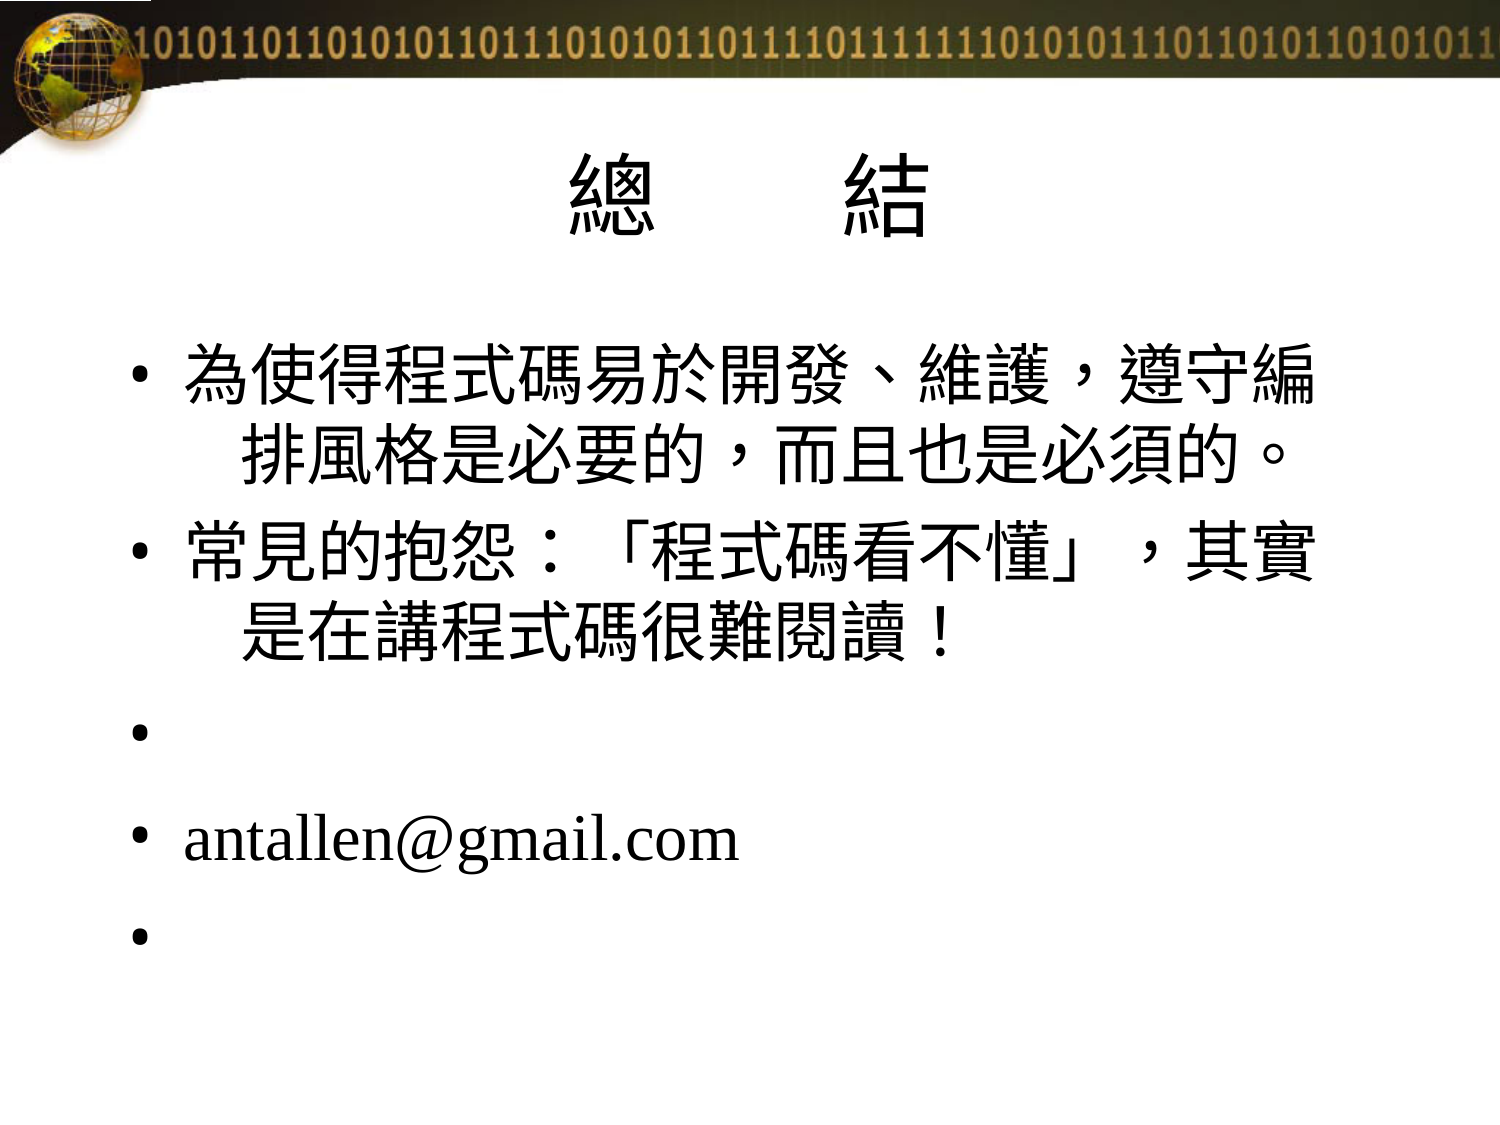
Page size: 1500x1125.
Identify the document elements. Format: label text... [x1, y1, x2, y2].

list 為使得程式碼易於開發、維護，遵守編排風格是必要的，而且也是必須的。 常見的抱怨：「程式碼看不懂」，其實是在講程式碼很難閱讀！ antallen@gmail.com [112, 324, 1388, 1000]
title 總 結 [112, 99, 1388, 288]
